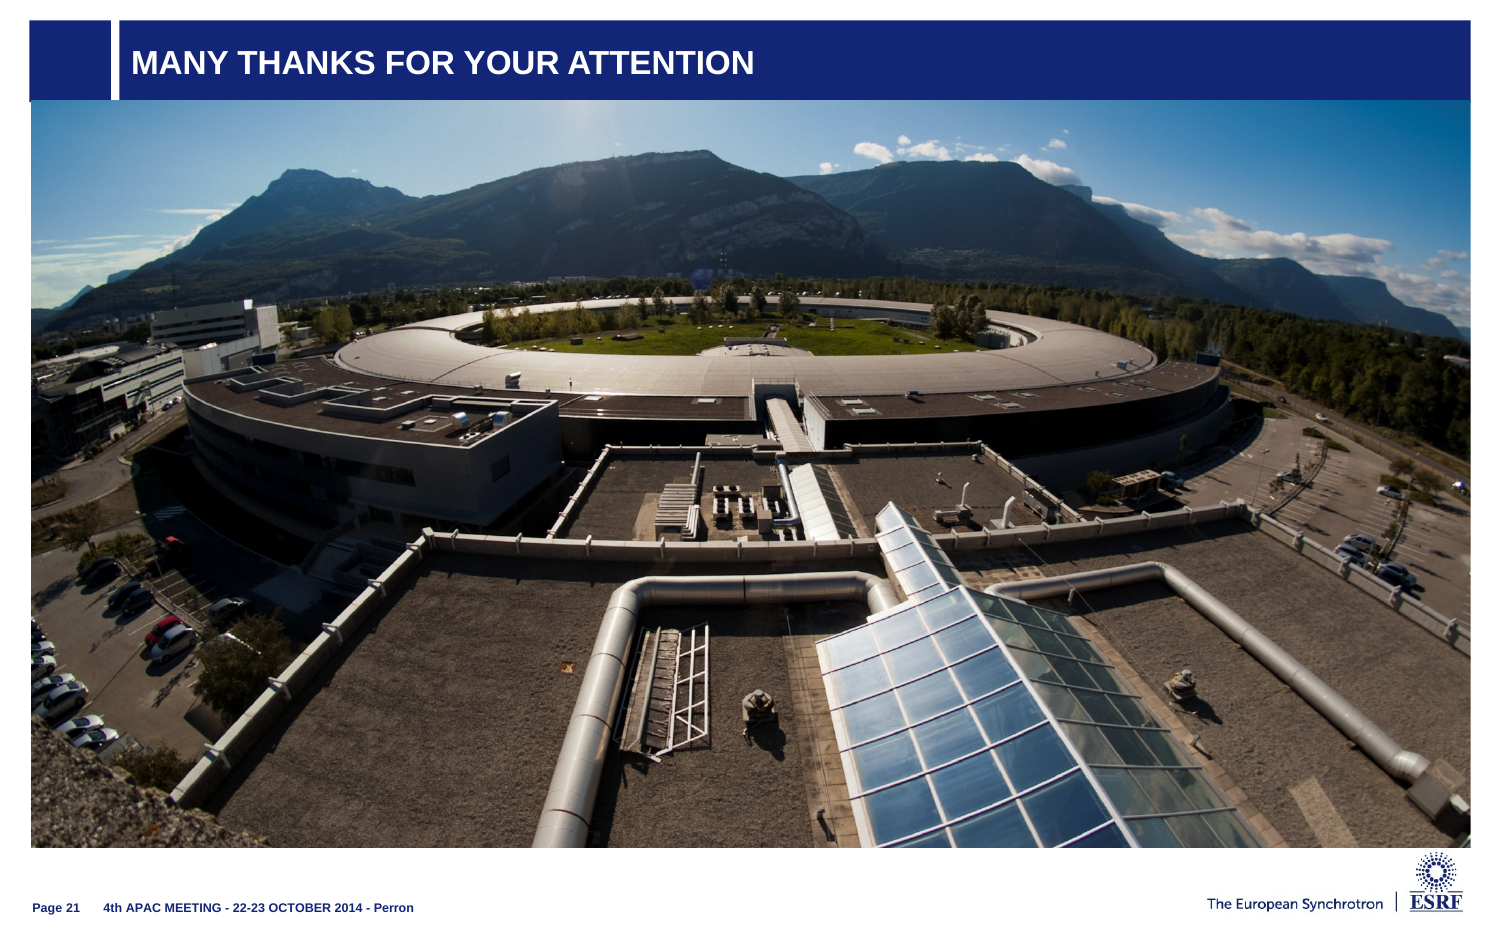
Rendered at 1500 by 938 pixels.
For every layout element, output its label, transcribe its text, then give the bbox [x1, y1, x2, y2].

text_box Page <numéro> [32, 886, 101, 916]
picture [31, 100, 1500, 938]
text_box 4th APAC MEETING - 22-23 OCTOBER 2014 - Perron [103, 886, 1108, 916]
title MANY THANKS FOR YOUR ATTENTION [119, 20, 1471, 100]
